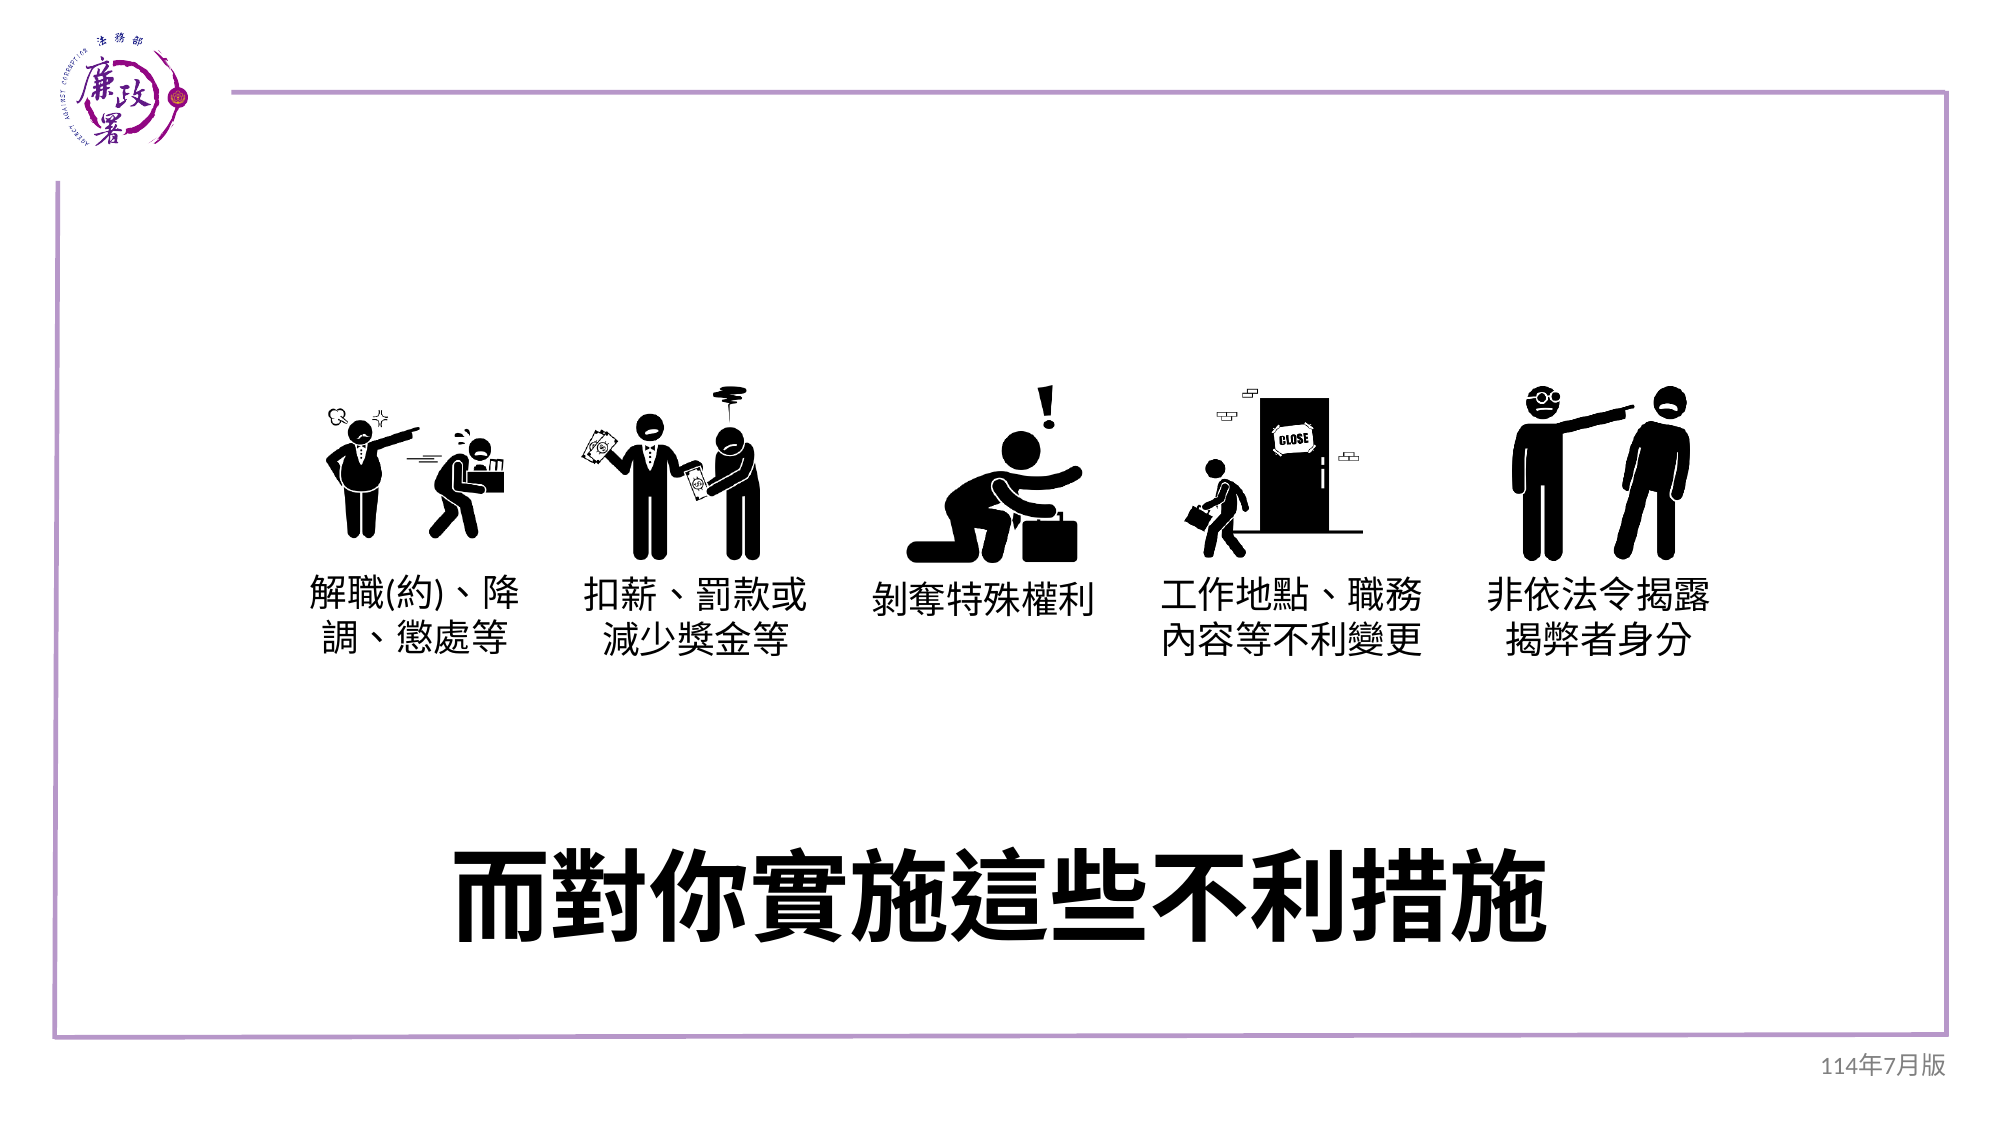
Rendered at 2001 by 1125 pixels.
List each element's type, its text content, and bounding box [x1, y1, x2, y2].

picture [1512, 384, 1690, 562]
picture [581, 384, 760, 562]
text_box 扣薪、罰款或 減少獎金等 [568, 563, 824, 669]
text_box 剝奪特殊權利 [856, 568, 1112, 629]
text_box 解職(約)、降 調、懲處等 [294, 561, 535, 667]
picture [1184, 384, 1363, 562]
text_box 工作地點、職務 內容等不利變更 [1145, 563, 1438, 669]
text_box 非依法令揭露 揭弊者身分 [1471, 563, 1726, 669]
picture [60, 32, 188, 146]
picture [326, 384, 504, 561]
text_box 而對你實施這些不利措施 [435, 826, 1565, 962]
picture [905, 385, 1083, 563]
